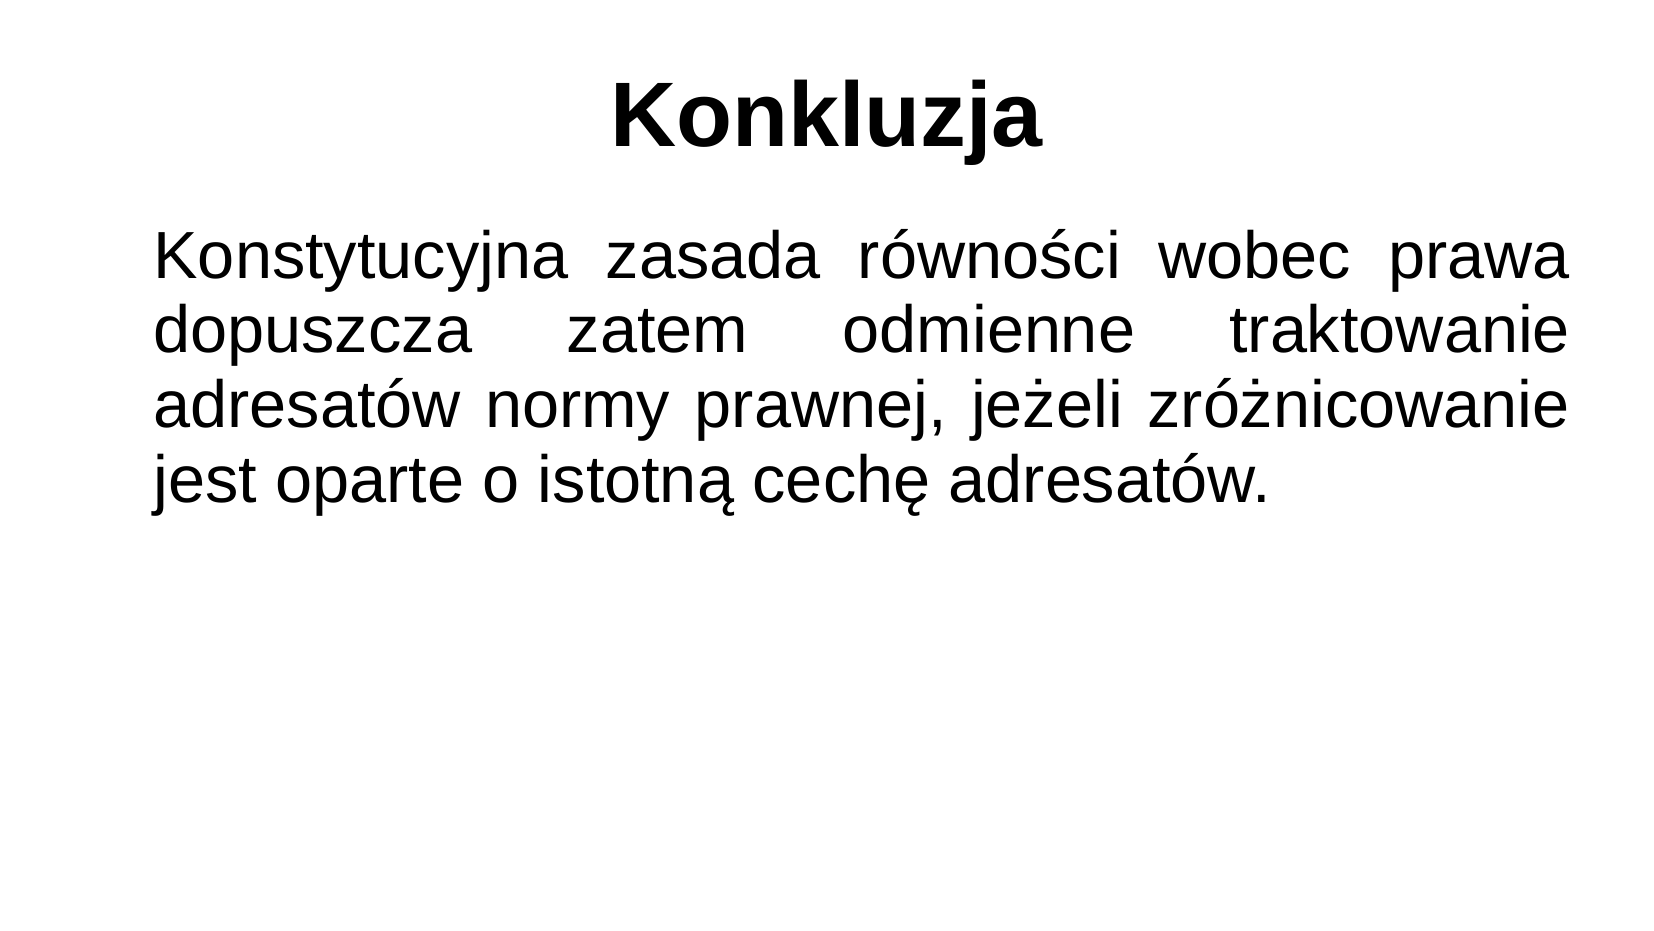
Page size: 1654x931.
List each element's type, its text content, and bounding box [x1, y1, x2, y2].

title Konkluzja [82, 37, 1571, 193]
list Konstytucyjna zasada równości wobec prawa dopuszcza zatem odmienne traktowanie adresatów normy prawnej, jeżeli zróżnicowanie jest oparte o istotną cechę adresatów. [82, 217, 1571, 758]
